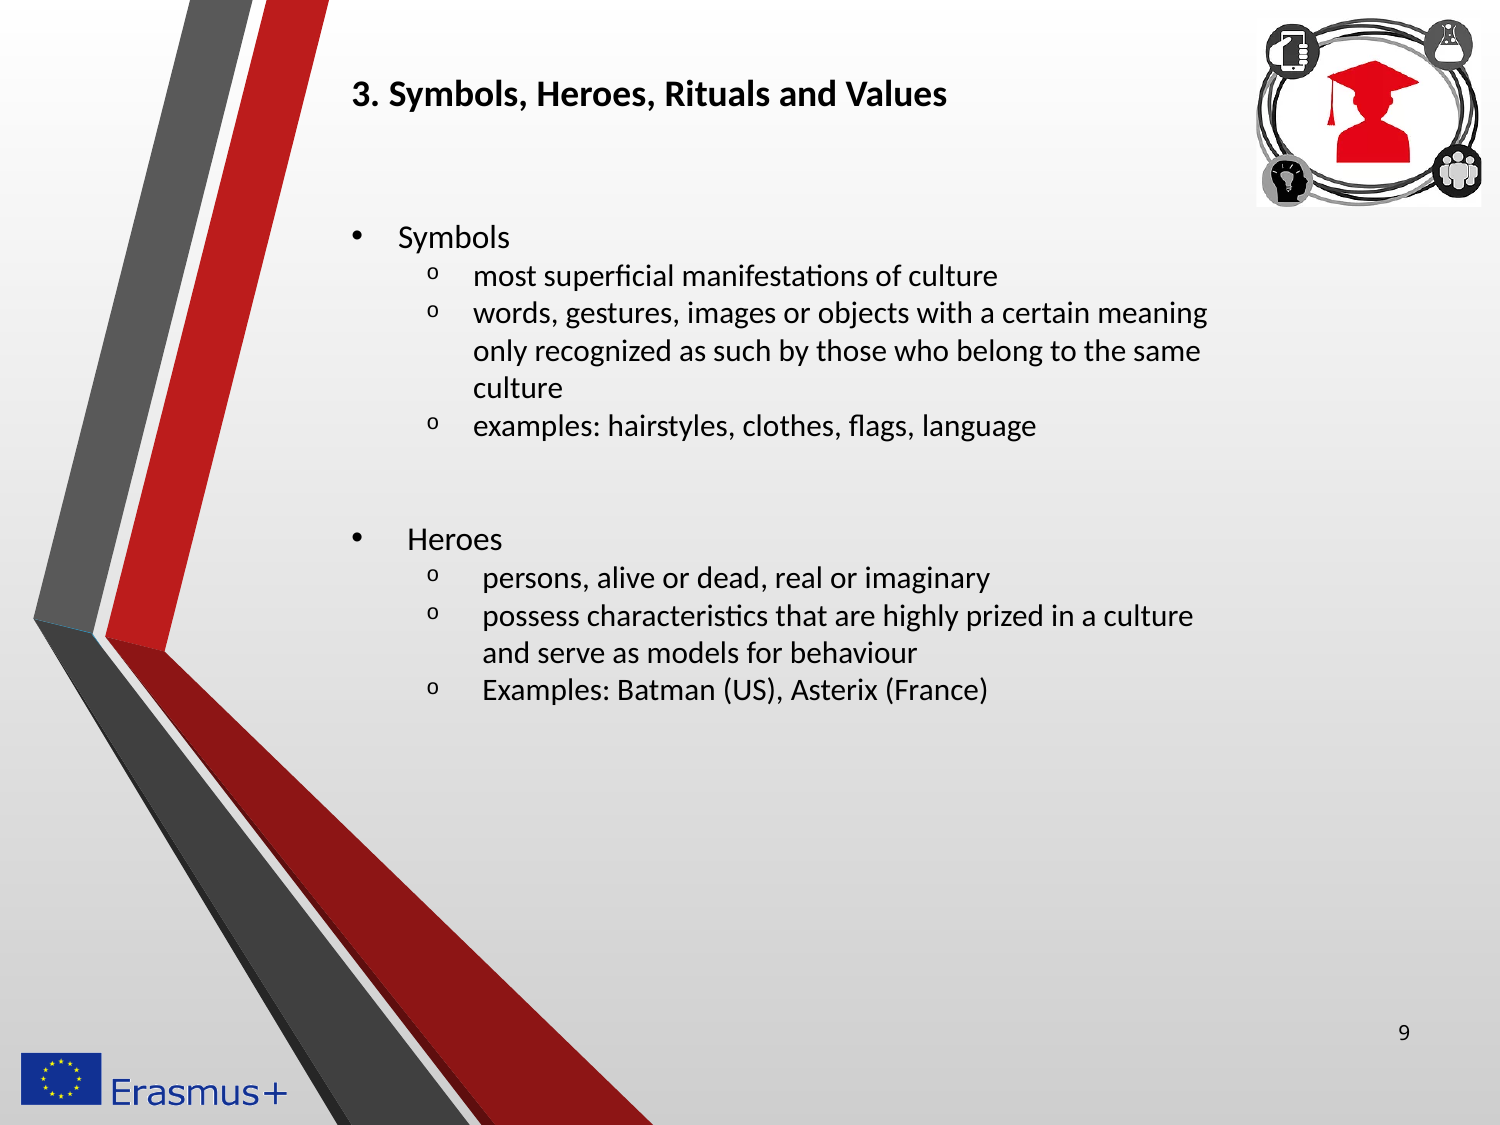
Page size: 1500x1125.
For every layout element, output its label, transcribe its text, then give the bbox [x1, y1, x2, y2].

picture [1256, 18, 1482, 207]
text_box 3. Symbols, Heroes, Rituals and Values [336, 61, 975, 122]
text_box Symbols most superficial manifestations of culture words, gestures, images or objects with a certain meaning only recognized as such by those who belong to the same culture examples: hairstyles, clothes, flags, language Heroes persons, alive or dead, real or imaginary possess characteristics that are highly prized in a culture and serve as models for behaviour Examples: Batman (US), Asterix (France) [336, 208, 1258, 715]
chart [1257, 19, 1483, 209]
picture [5, 1037, 302, 1120]
slide_number <numer> [1357, 1003, 1425, 1064]
